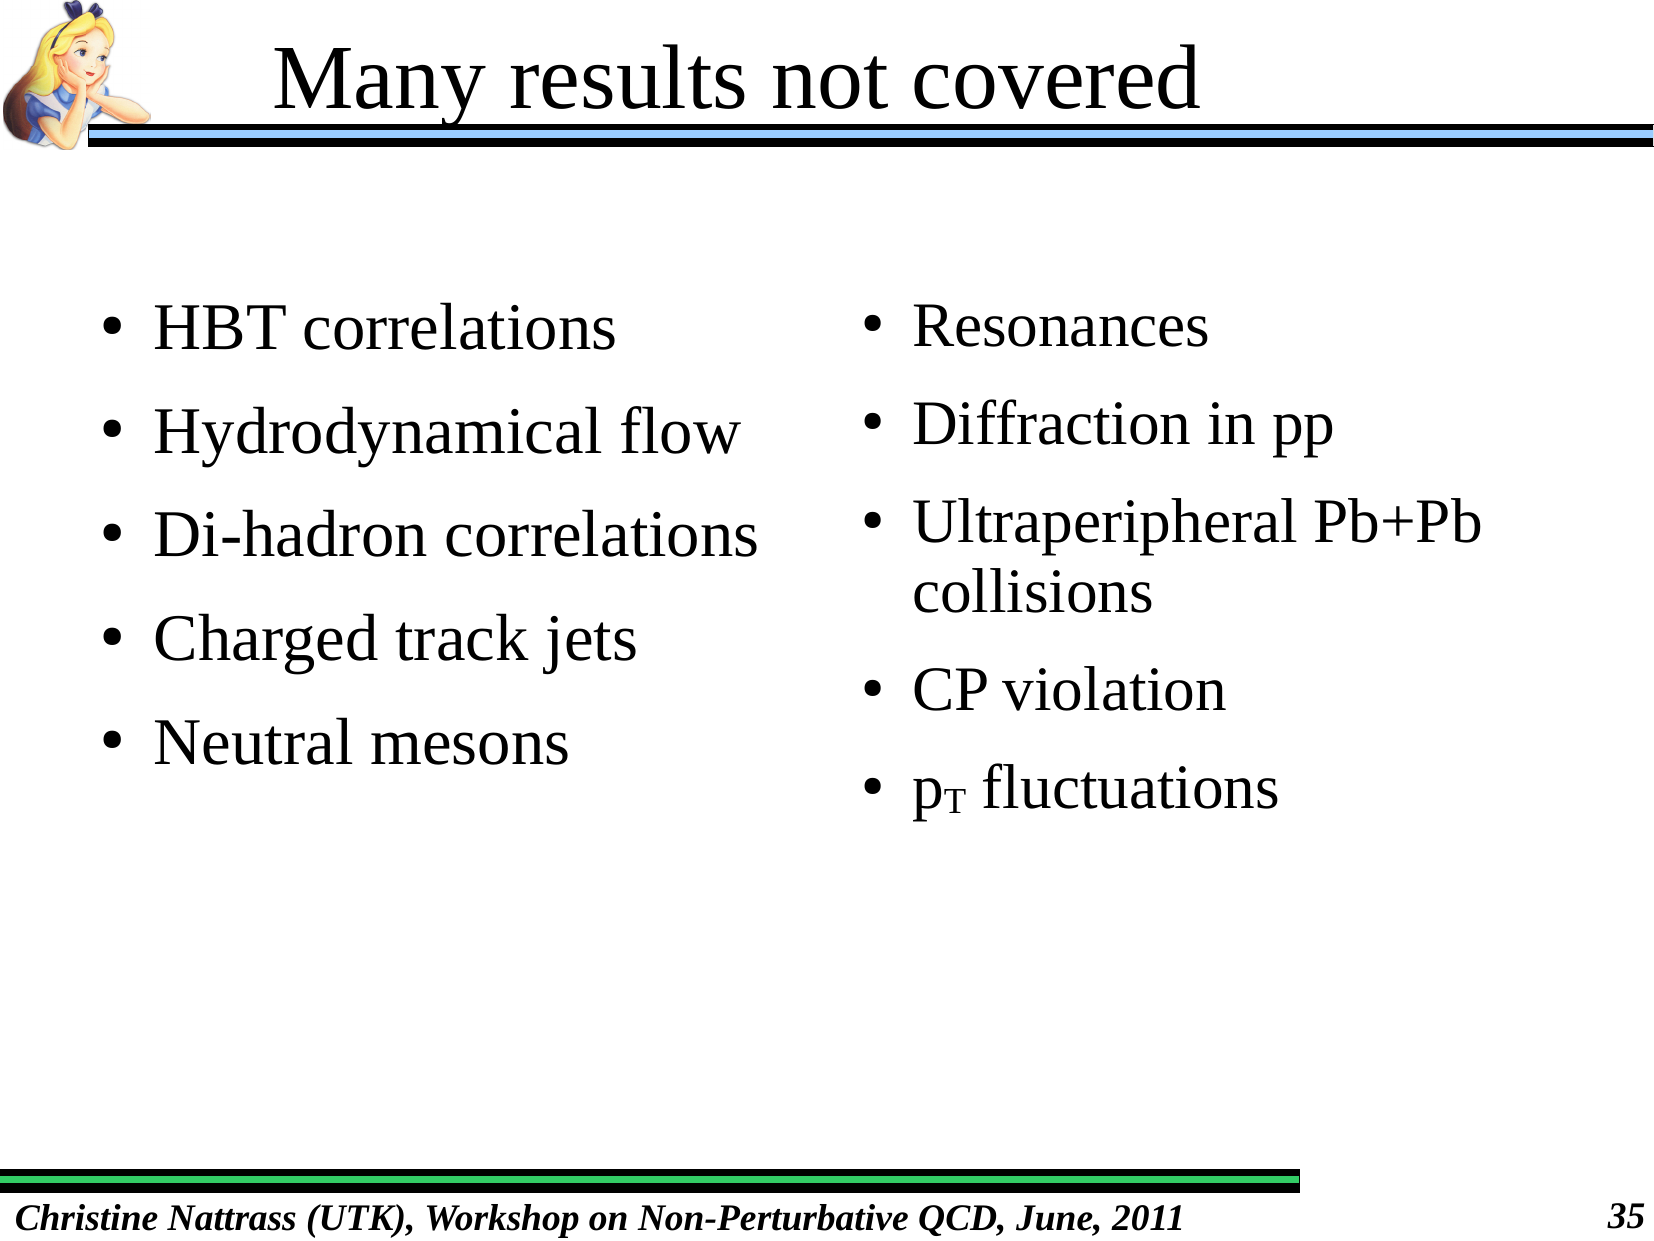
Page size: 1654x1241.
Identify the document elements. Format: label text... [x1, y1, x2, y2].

list Resonances Diffraction in pp Ultraperipheral Pb+Pb collisions CP violation pT fluctuations [844, 290, 1571, 826]
title Many results not covered [0, 8, 1482, 147]
picture [3, 0, 151, 8]
list HBT correlations Hydrodynamical flow Di-hadron correlations Charged track jets Neutral mesons [82, 290, 809, 1109]
